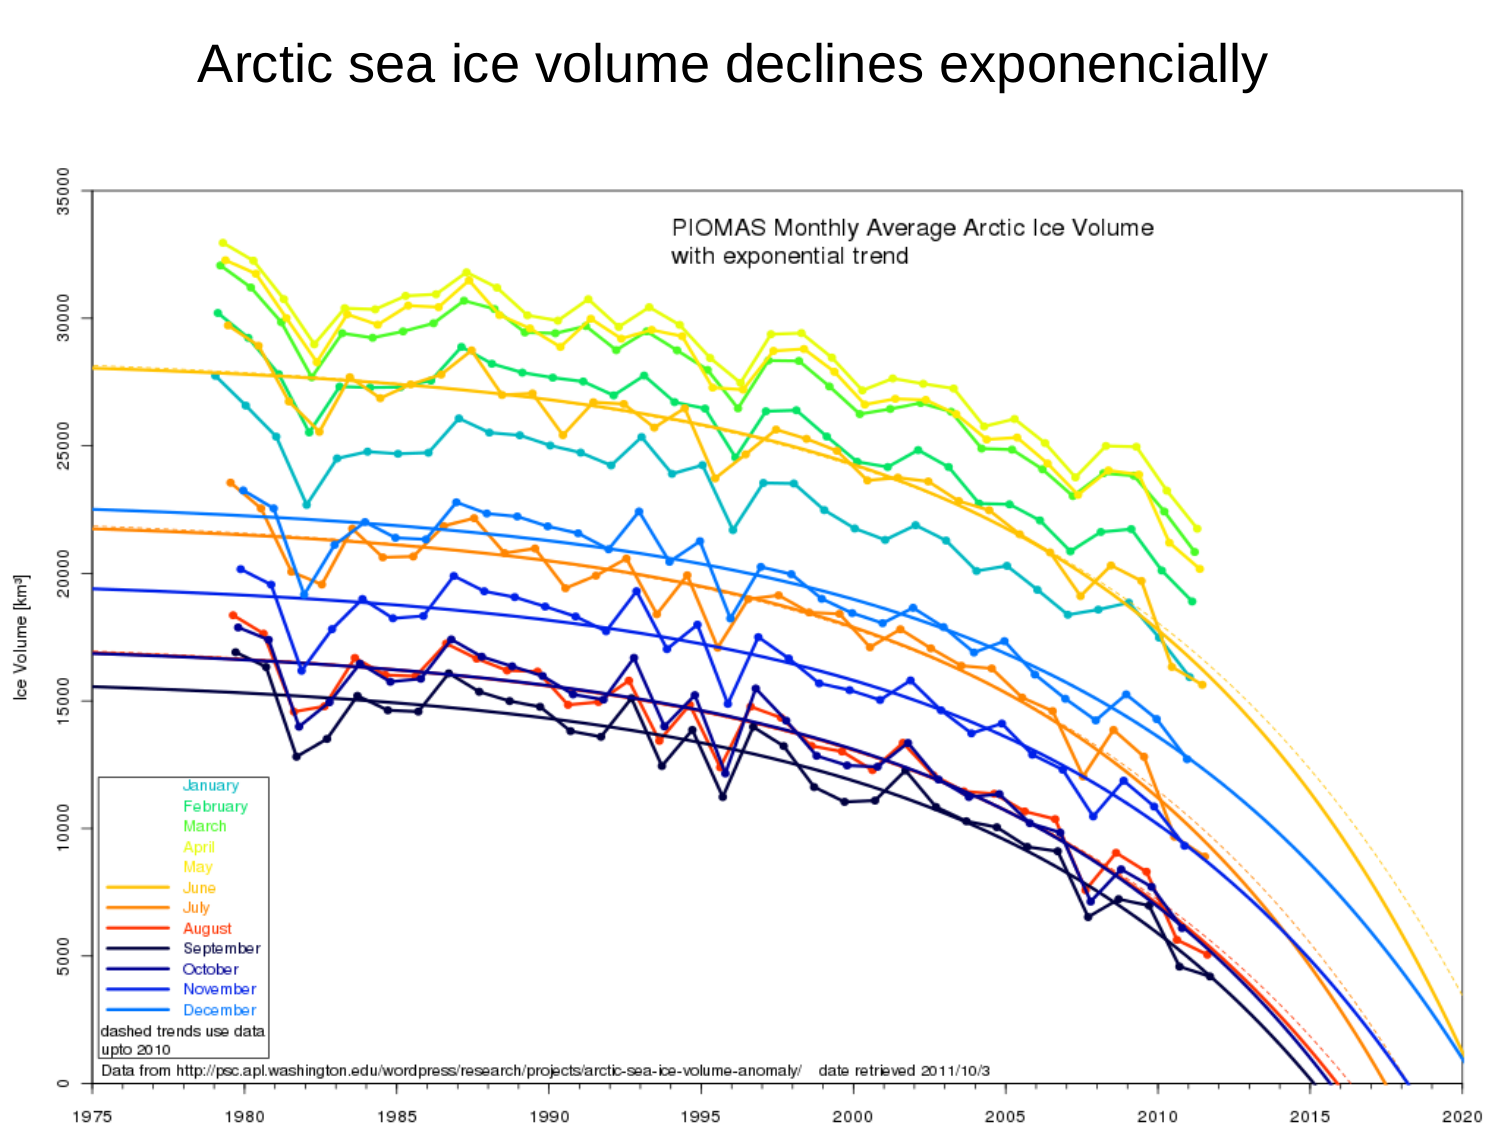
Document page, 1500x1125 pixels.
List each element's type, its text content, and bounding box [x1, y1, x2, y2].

picture [6, 108, 1500, 1125]
title Arctic sea ice volume declines exponencially [59, 0, 1409, 108]
